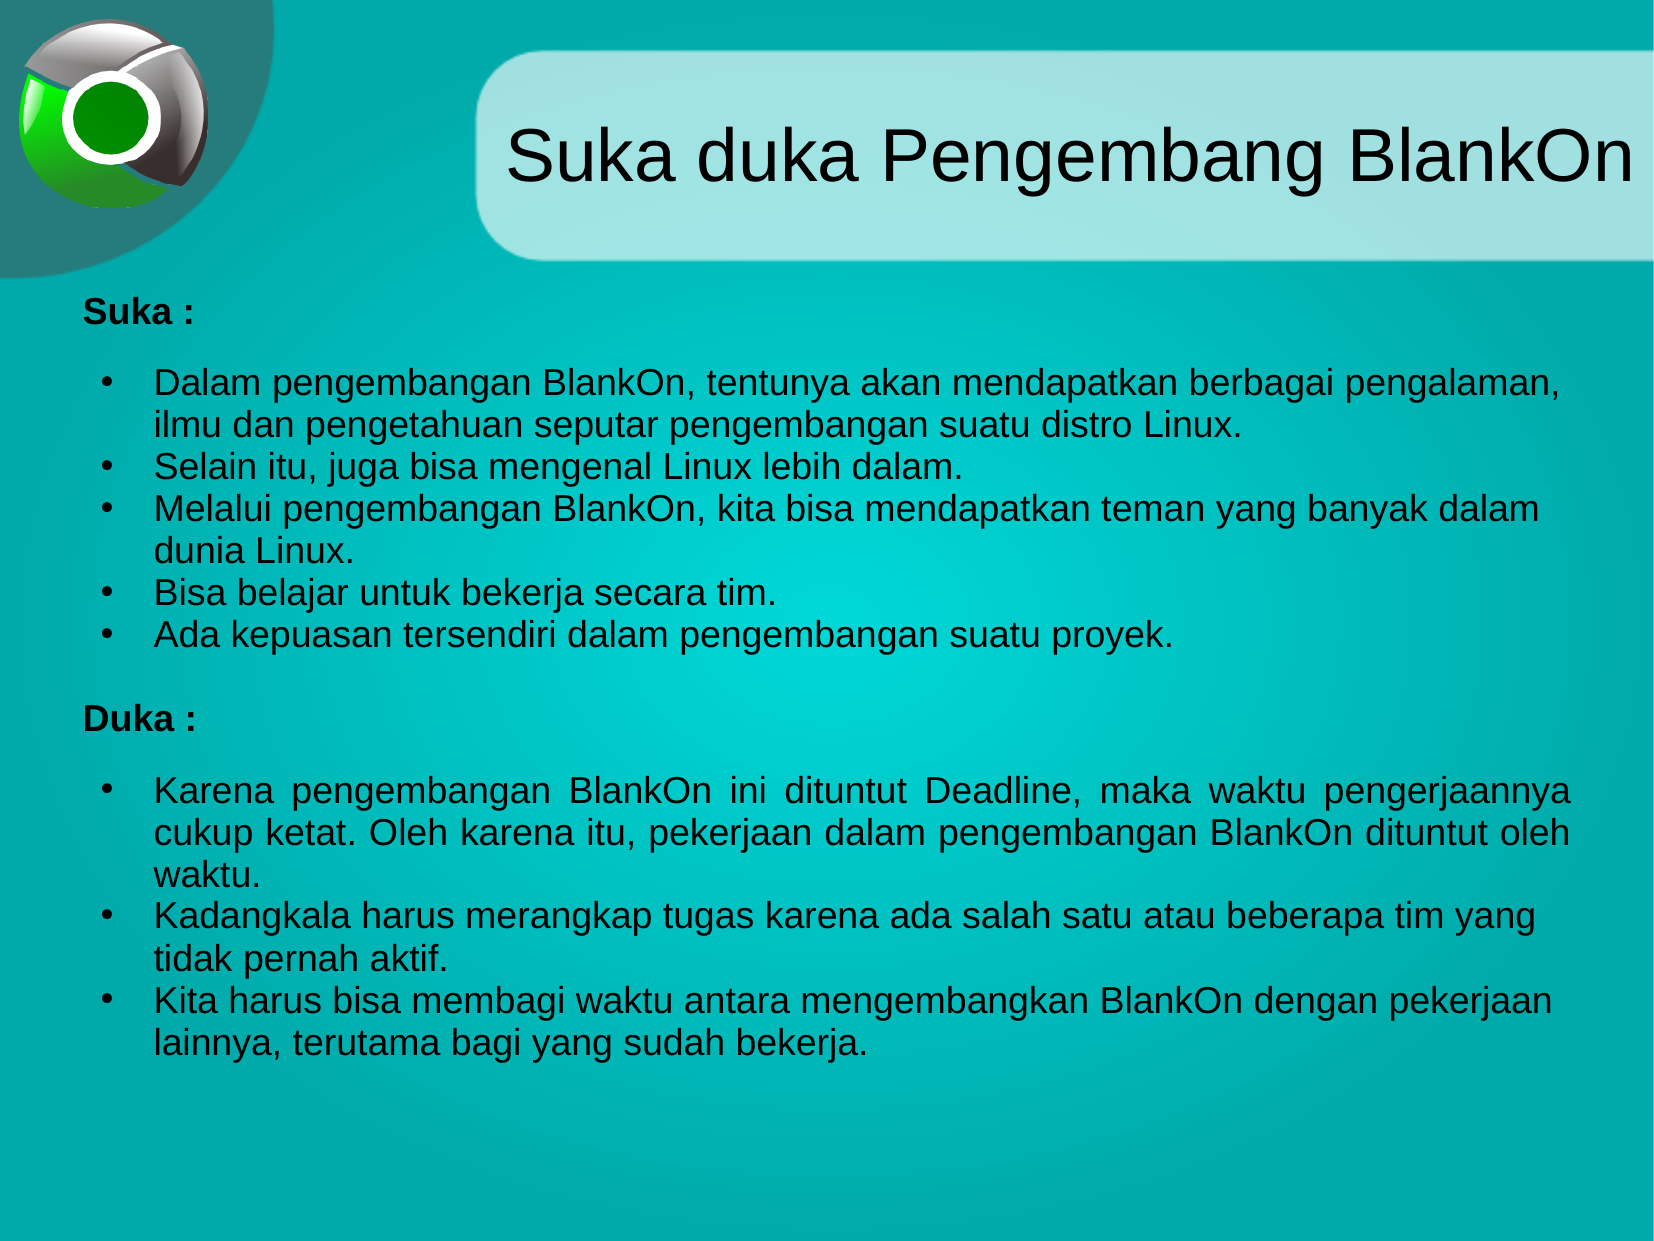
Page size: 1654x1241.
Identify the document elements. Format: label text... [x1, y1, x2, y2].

title Suka duka Pengembang BlankOn [505, 108, 1654, 203]
picture [0, 0, 1654, 1241]
list Suka : Dalam pengembangan BlankOn, tentunya akan mendapatkan berbagai pengalaman, ilmu dan pengetahuan seputar pengembangan suatu distro Linux. Selain itu, juga bisa mengenal Linux lebih dalam. Melalui pengembangan BlankOn, kita bisa mendapatkan teman yang banyak dalam dunia Linux. Bisa belajar untuk bekerja secara tim. Ada kepuasan tersendiri dalam pengembangan suatu proyek. Duka : Karena pengembangan BlankOn ini dituntut Deadline, maka waktu pengerjaannya cukup ketat. Oleh karena itu, pekerjaan dalam pengembangan BlankOn dituntut oleh waktu. Kadangkala harus merangkap tugas karena ada salah satu atau beberapa tim yang tidak pernah aktif. Kita harus bisa membagi waktu antara mengembangkan BlankOn dengan pekerjaan lainnya, terutama bagi yang sudah bekerja. [82, 290, 1571, 1144]
